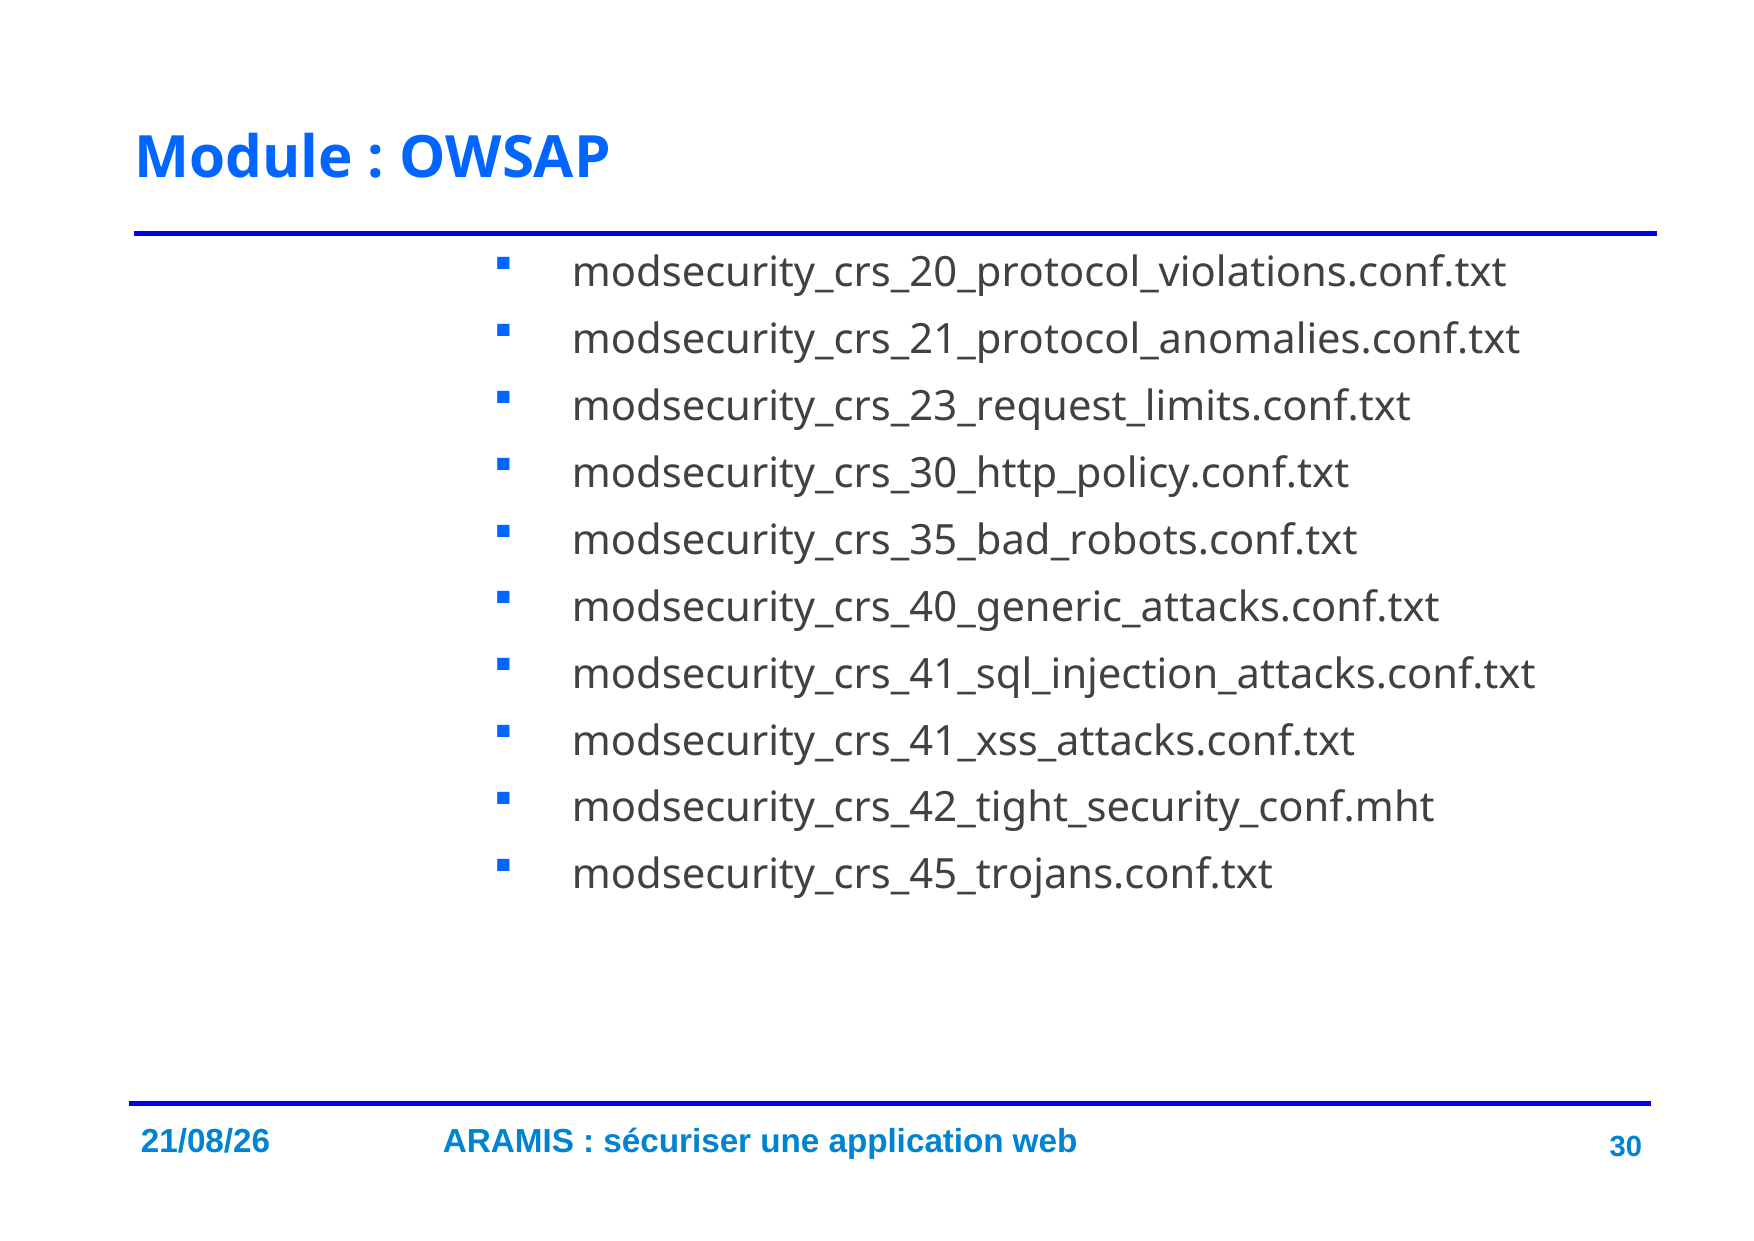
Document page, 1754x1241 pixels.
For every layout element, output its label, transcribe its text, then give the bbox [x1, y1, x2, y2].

list modsecurity_crs_20_protocol_violations.conf.txt modsecurity_crs_21_protocol_anomalies.conf.txt modsecurity_crs_23_request_limits.conf.txt modsecurity_crs_30_http_policy.conf.txt modsecurity_crs_35_bad_robots.conf.txt modsecurity_crs_40_generic_attacks.conf.txt modsecurity_crs_41_sql_injection_attacks.conf.txt modsecurity_crs_41_xss_attacks.conf.txt modsecurity_crs_42_tight_security_conf.mht modsecurity_crs_45_trojans.conf.txt [134, 245, 1657, 1017]
title Module : OWSAP [134, 96, 1456, 222]
